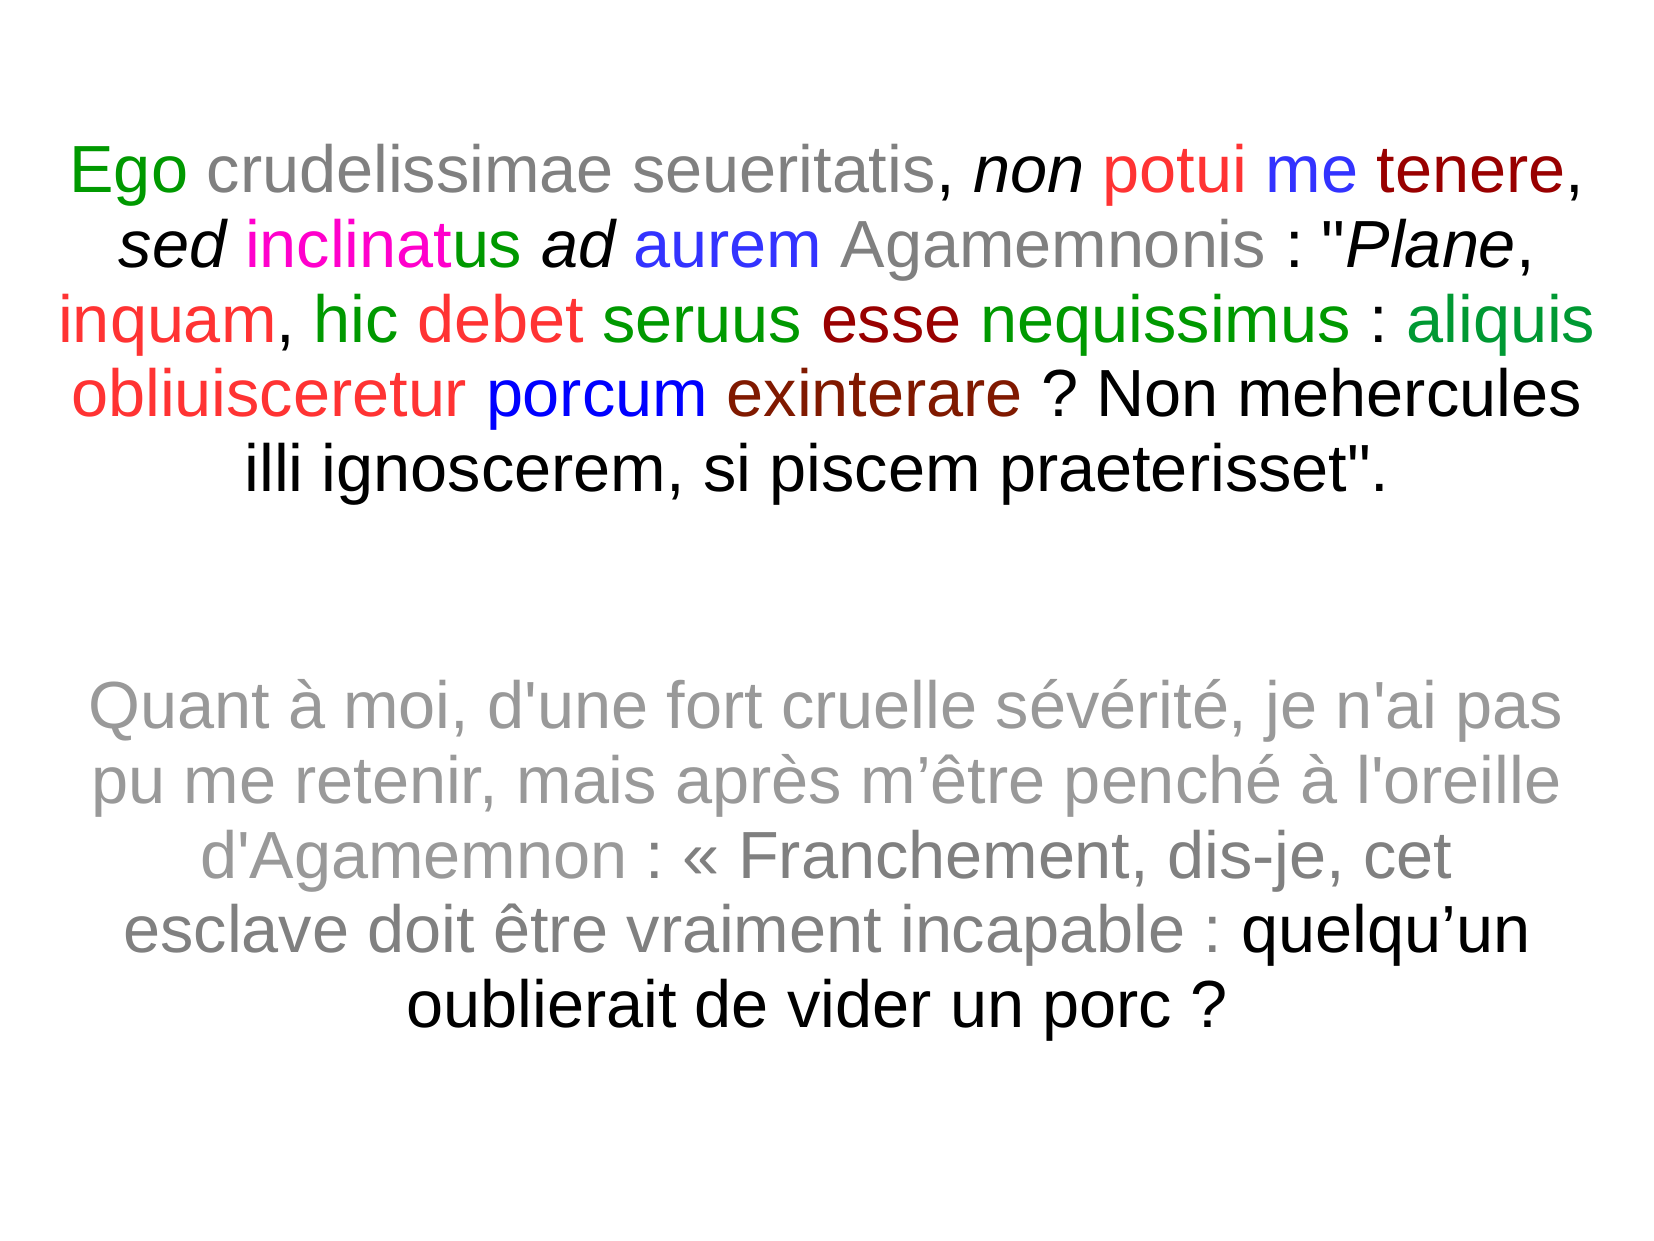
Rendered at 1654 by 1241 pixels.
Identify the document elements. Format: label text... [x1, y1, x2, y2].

subtitle Quant à moi, d'une fort cruelle sévérité, je n'ai pas pu me retenir, mais après m’être penché à l'oreille d'Agamemnon : « Franchement, dis-je, cet esclave doit être vraiment incapable : quelqu’un oublierait de vider un porc ? [82, 601, 1571, 1109]
title Ego crudelissimae seueritatis, non potui me tenere, sed inclinatus ad aurem Agamemnonis : "Plane, inquam, hic debet seruus esse nequissimus : aliquis obliuisceretur porcum exinterare ? Non mehercules illi ignoscerem, si piscem praeterisset". [47, 35, 1607, 603]
